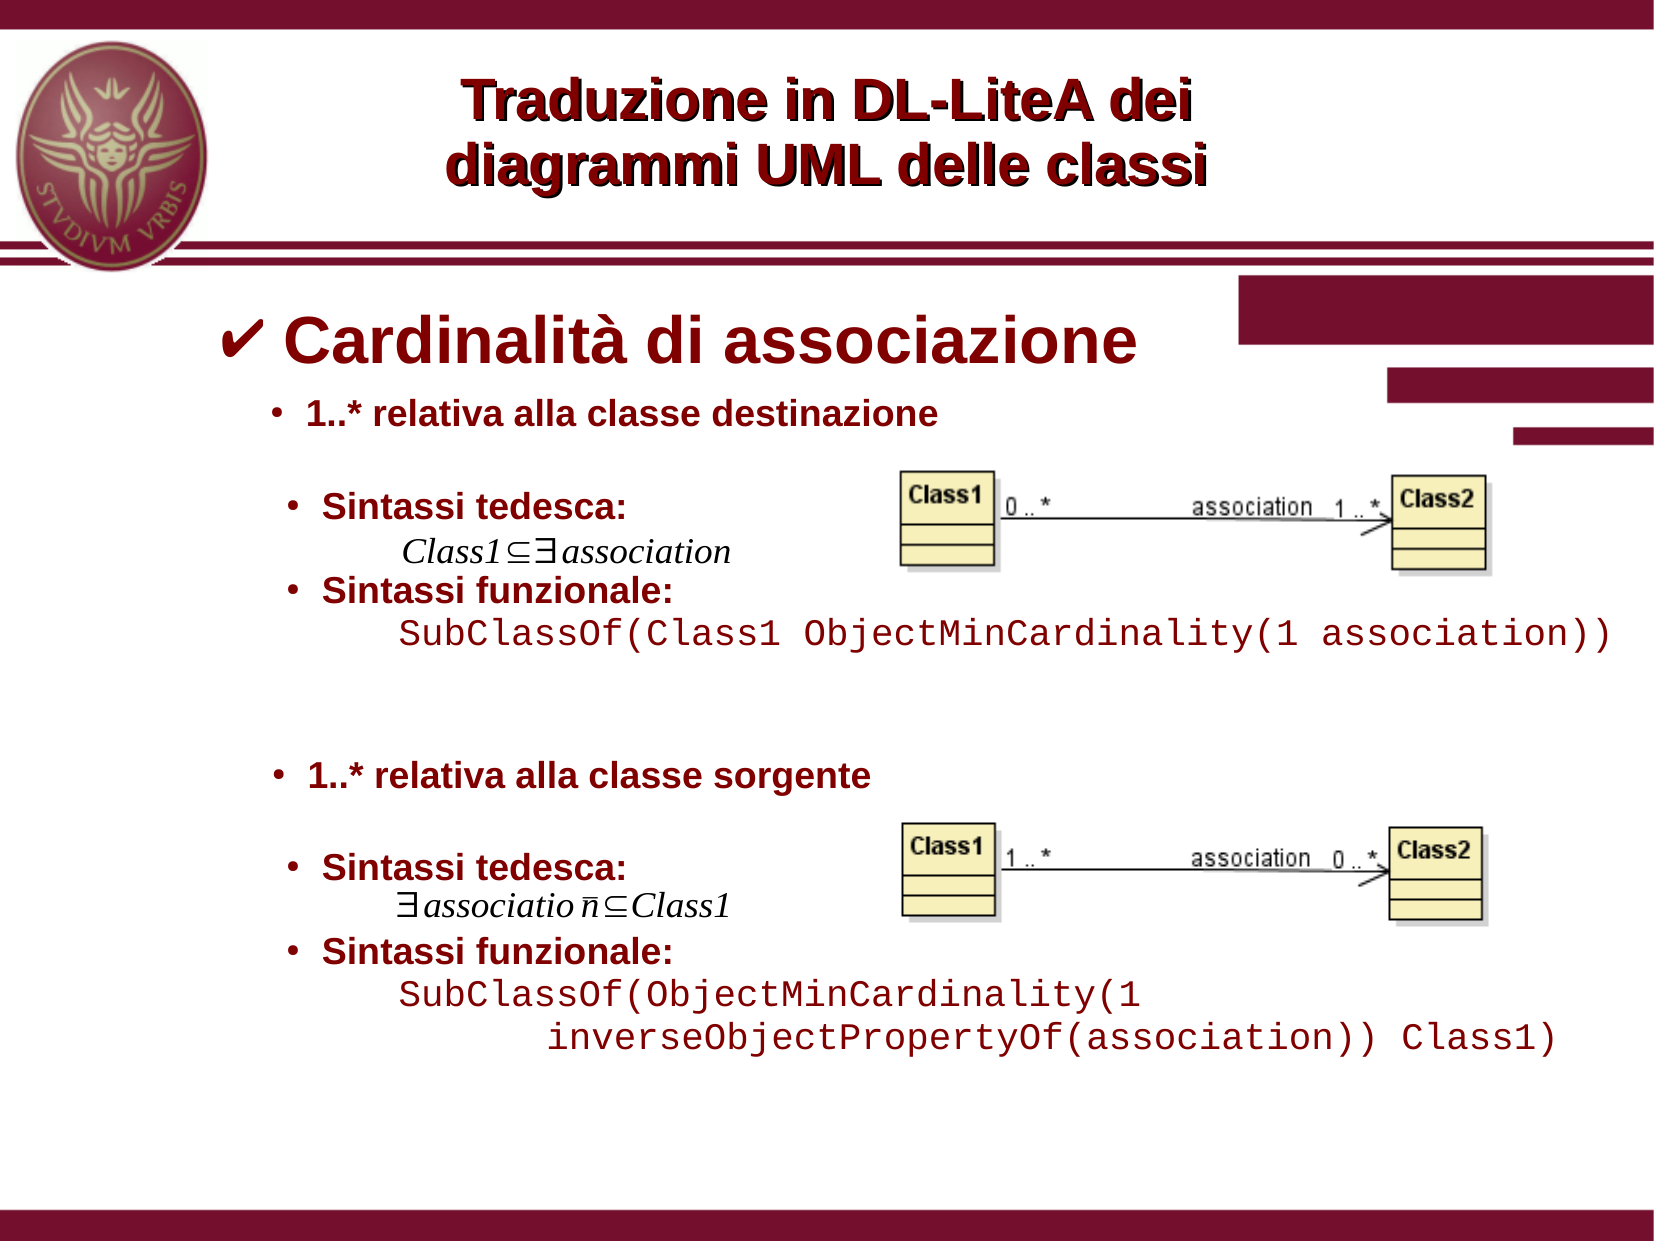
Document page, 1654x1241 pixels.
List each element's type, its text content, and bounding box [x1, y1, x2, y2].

chart [395, 531, 739, 573]
text_box 1..* relativa alla classe destinazione [220, 384, 955, 442]
picture [885, 457, 1506, 591]
text_box Sintassi tedesca: Sintassi funzionale: SubClassOf(Class1 ObjectMinCardinality(1 association)) [236, 436, 1654, 707]
text_box Traduzione in DL-LiteA dei diagrammi UML delle classi [295, 59, 1359, 204]
text_box Cardinalità di associazione [206, 295, 1270, 385]
text_box Sintassi tedesca: Sintassi funzionale: SubClassOf(ObjectMinCardinality(1 inverseObjectPropertyOf(association)) Class1) [236, 797, 1654, 1111]
picture [0, 0, 1654, 1241]
chart [389, 885, 739, 927]
text_box 1..* relativa alla classe sorgente [221, 747, 888, 805]
